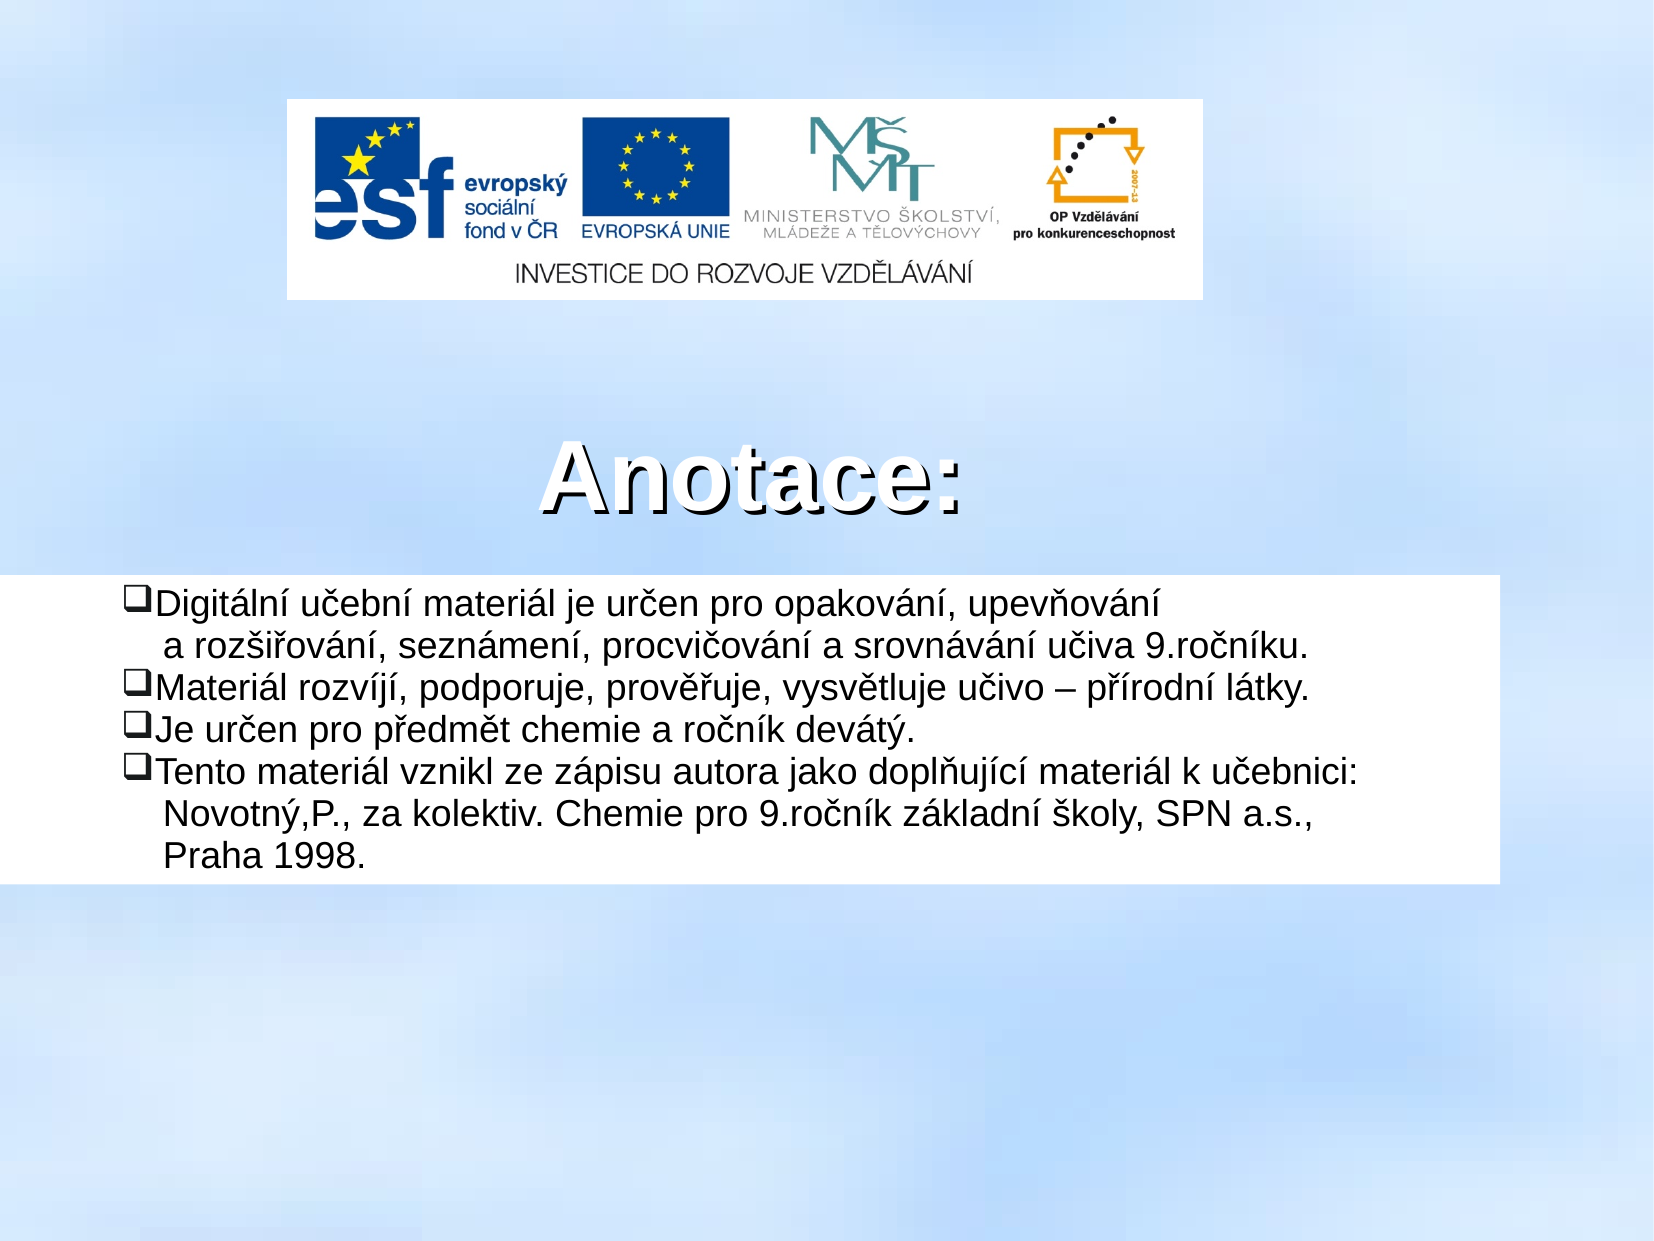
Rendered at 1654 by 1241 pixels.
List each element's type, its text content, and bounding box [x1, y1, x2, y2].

title Anotace: [112, 349, 1388, 575]
text_box Digitální učební materiál je určen pro opakování, upevňování a rozšiřování, seznámení, procvičování a srovnávání učiva 9.ročníku. Materiál rozvíjí, podporuje, prověřuje, vysvětluje učivo – přírodní látky. Je určen pro předmět chemie a ročník devátý. Tento materiál vznikl ze zápisu autora jako doplňující materiál k učebnici: Novotný,P., za kolektiv. Chemie pro 9.ročník základní školy, SPN a.s., Praha 1998. [0, 575, 1501, 885]
picture [287, 99, 1203, 300]
